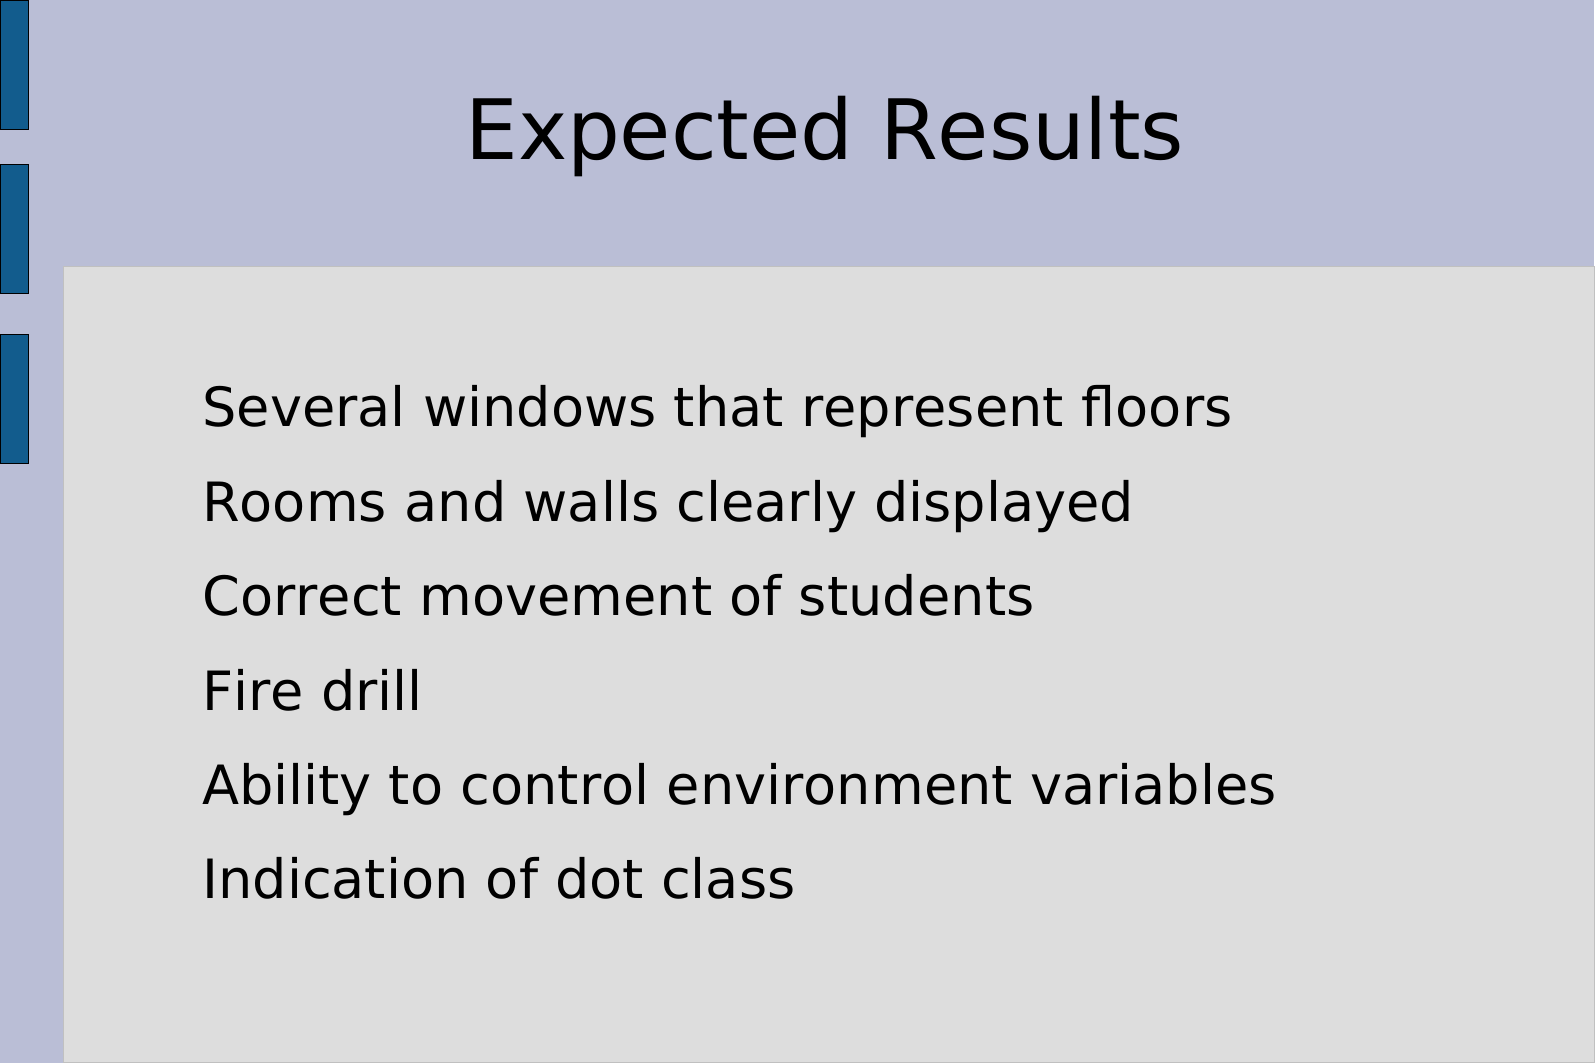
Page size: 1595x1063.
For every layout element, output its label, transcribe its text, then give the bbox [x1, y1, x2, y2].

text_box [187, 262, 1501, 336]
text_box Several windows that represent floors Rooms and walls clearly displayed Correct movement of students Fire drill Ability to control environment variables Indication of dot class [187, 337, 1463, 888]
text_box Expected Results [262, 75, 1388, 187]
